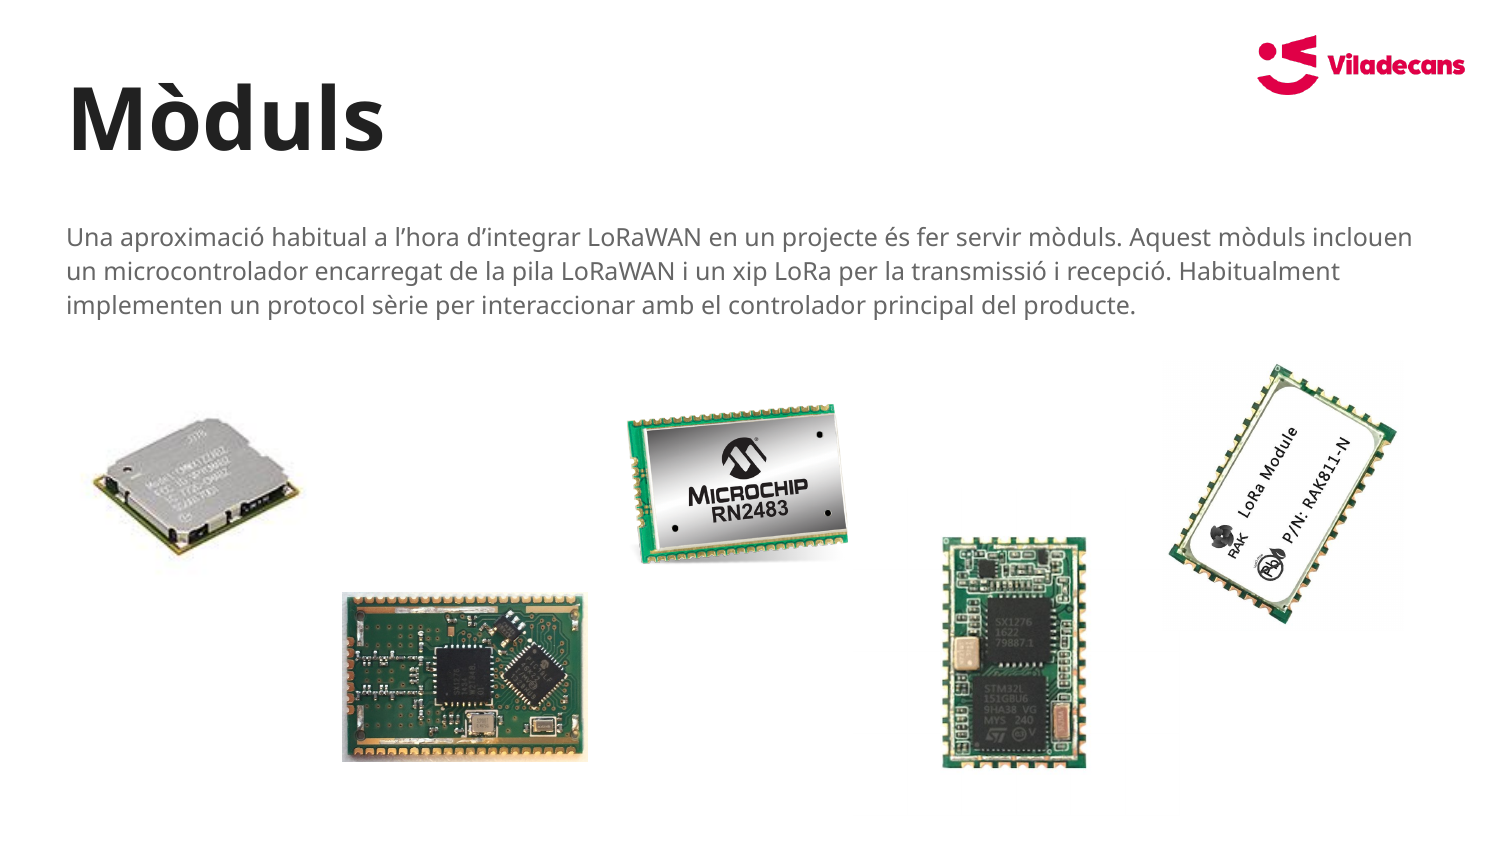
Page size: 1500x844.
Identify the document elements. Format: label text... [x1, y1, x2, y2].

picture [342, 592, 588, 762]
picture [1257, 35, 1465, 95]
list Una aproximació habitual a l’hora d’integrar LoRaWAN en un projecte és fer servir mòduls. Aquest mòduls inclouen un microcontrolador encarregat de la pila LoRaWAN i un xip LoRa per la transmissió i recepció. Habitualment implementen un protocol sèrie per interaccionar amb el controlador principal del producte. [51, 201, 1449, 750]
picture [621, 360, 1404, 816]
picture [70, 400, 317, 580]
title Mòduls [51, 48, 1449, 180]
